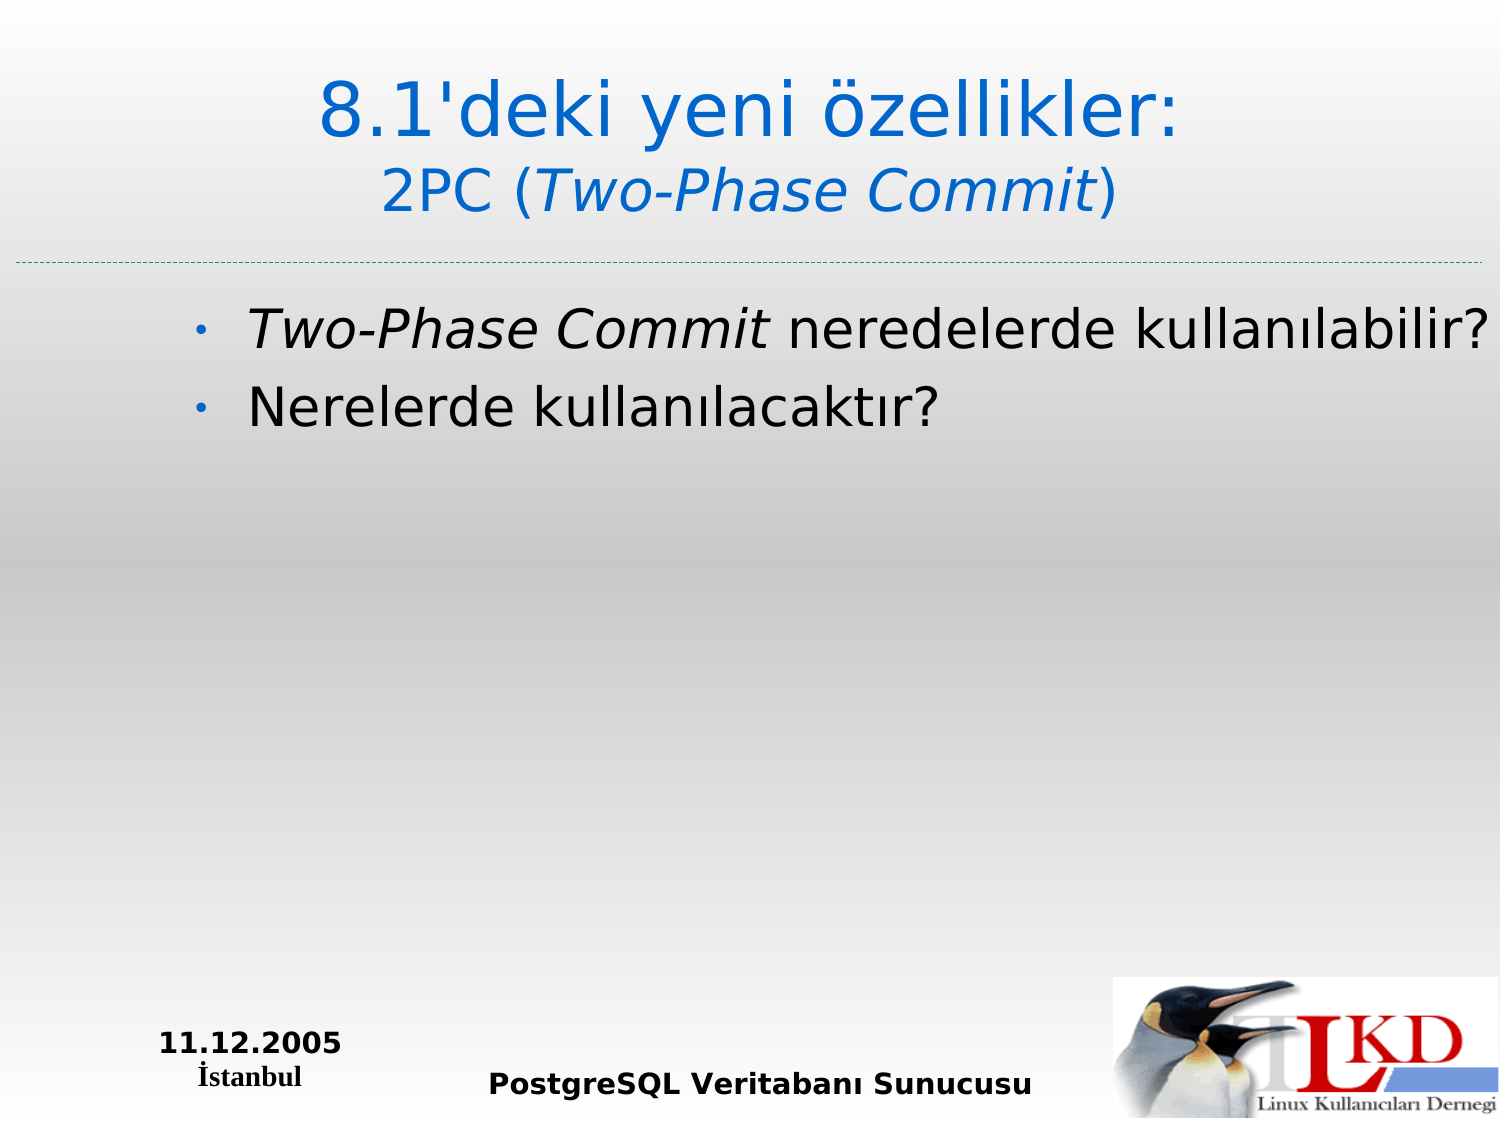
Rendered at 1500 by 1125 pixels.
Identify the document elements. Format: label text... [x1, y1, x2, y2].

list Two-Phase Commit neredelerde kullanılabilir? Nerelerde kullanılacaktır? [0, 297, 1500, 975]
title 8.1'deki yeni özellikler: 2PC (Two-Phase Commit) [0, 0, 1500, 225]
picture [1113, 977, 1499, 1118]
